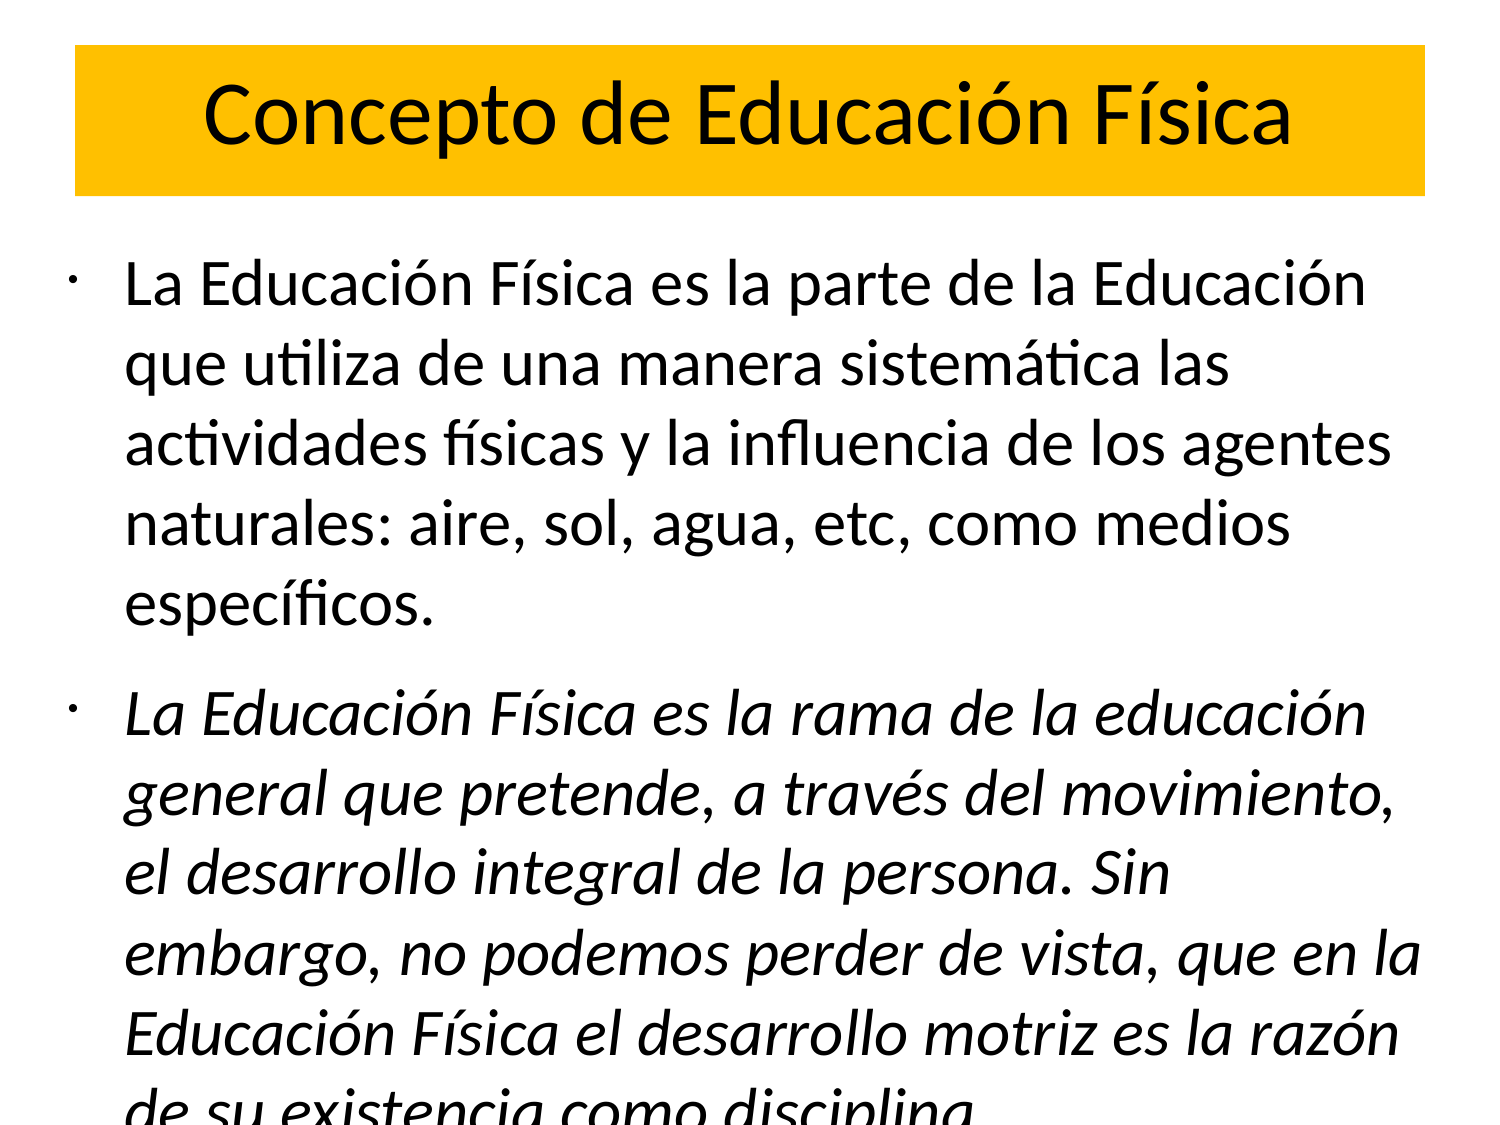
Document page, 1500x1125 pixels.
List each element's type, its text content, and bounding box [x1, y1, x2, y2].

title Concepto de Educación Física [75, 45, 1425, 197]
list La Educación Física es la parte de la Educación que utiliza de una manera sistemática las actividades físicas y la influencia de los agentes naturales: aire, sol, agua, etc, como medios específicos. La Educación Física es la rama de la educación general que pretende, a través del movimiento, el desarrollo integral de la persona. Sin embargo, no podemos perder de vista, que en la Educación Física el desarrollo motriz es la razón de su existencia como disciplina. [53, 231, 1459, 1083]
